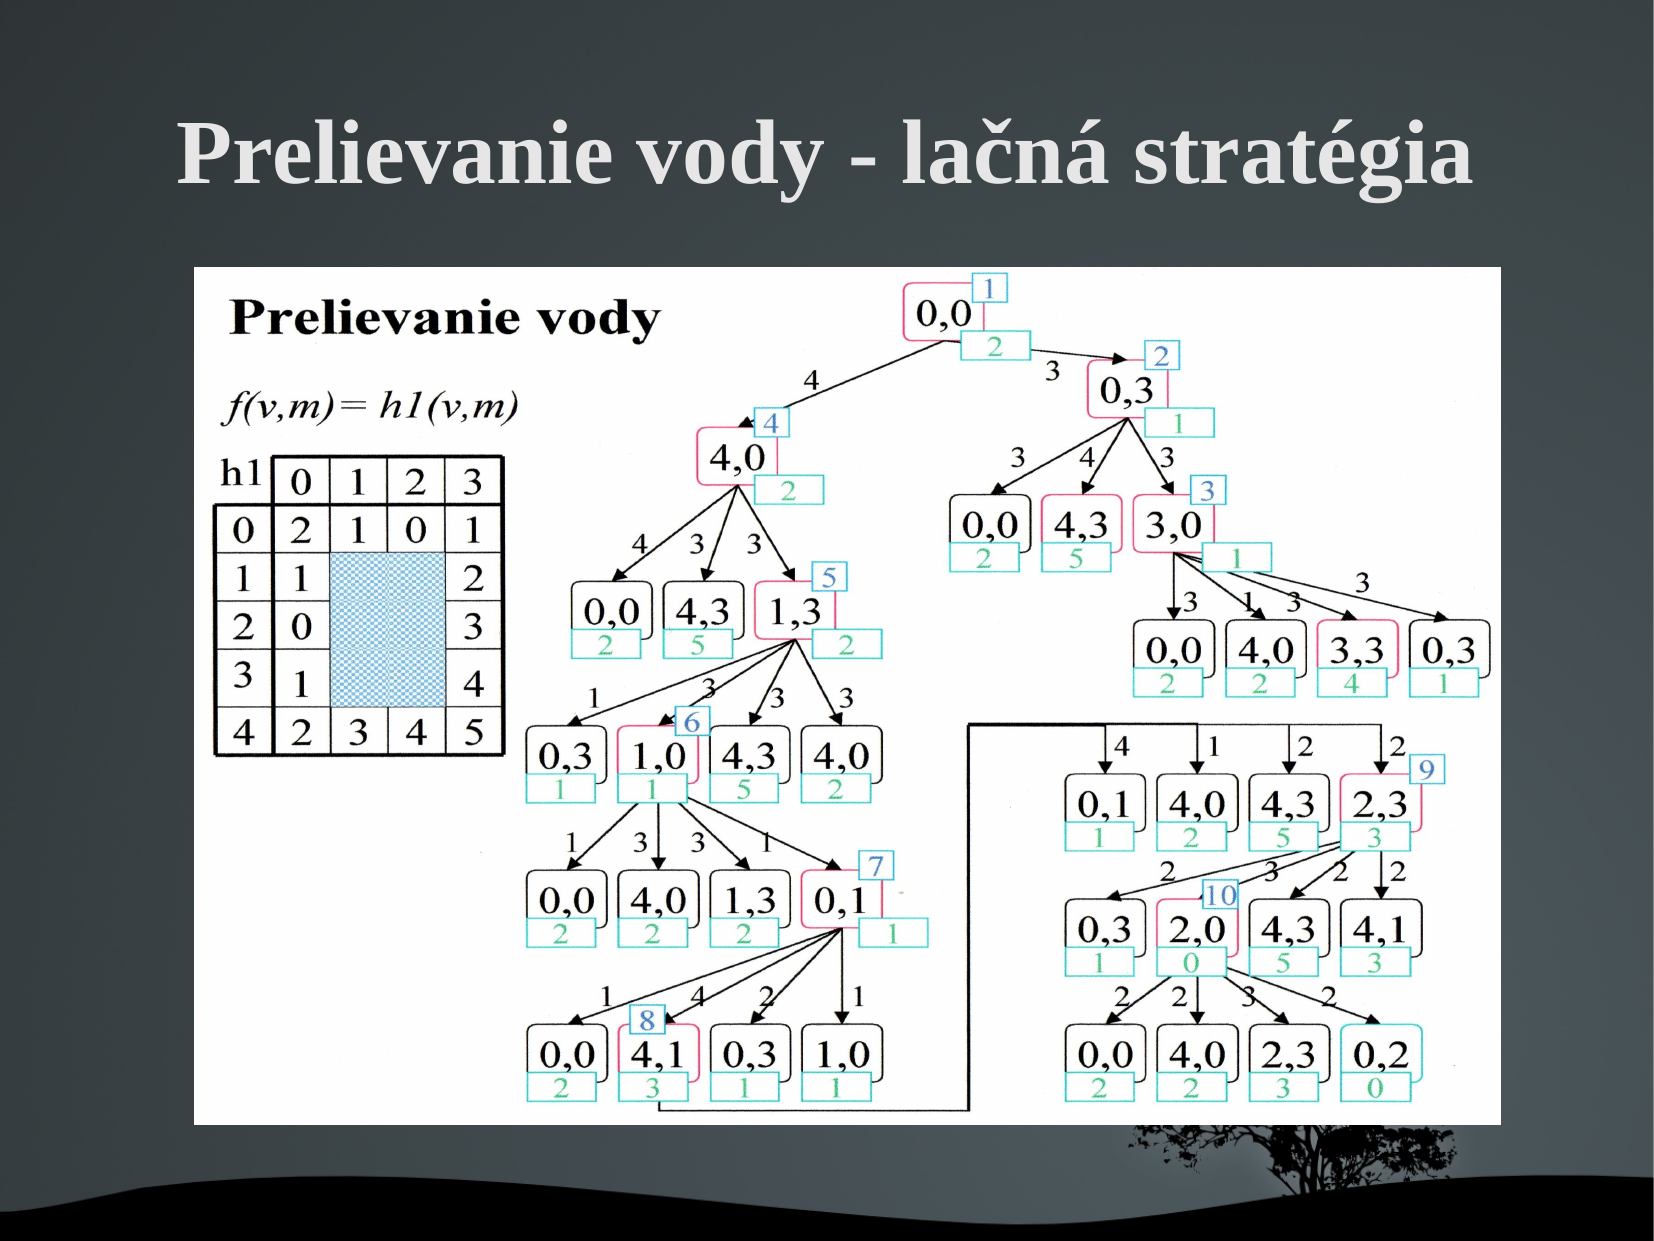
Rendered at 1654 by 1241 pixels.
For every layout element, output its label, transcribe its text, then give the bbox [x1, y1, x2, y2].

title Prelievanie vody - lačná stratégia [82, 49, 1571, 257]
picture [0, 0, 1654, 1241]
